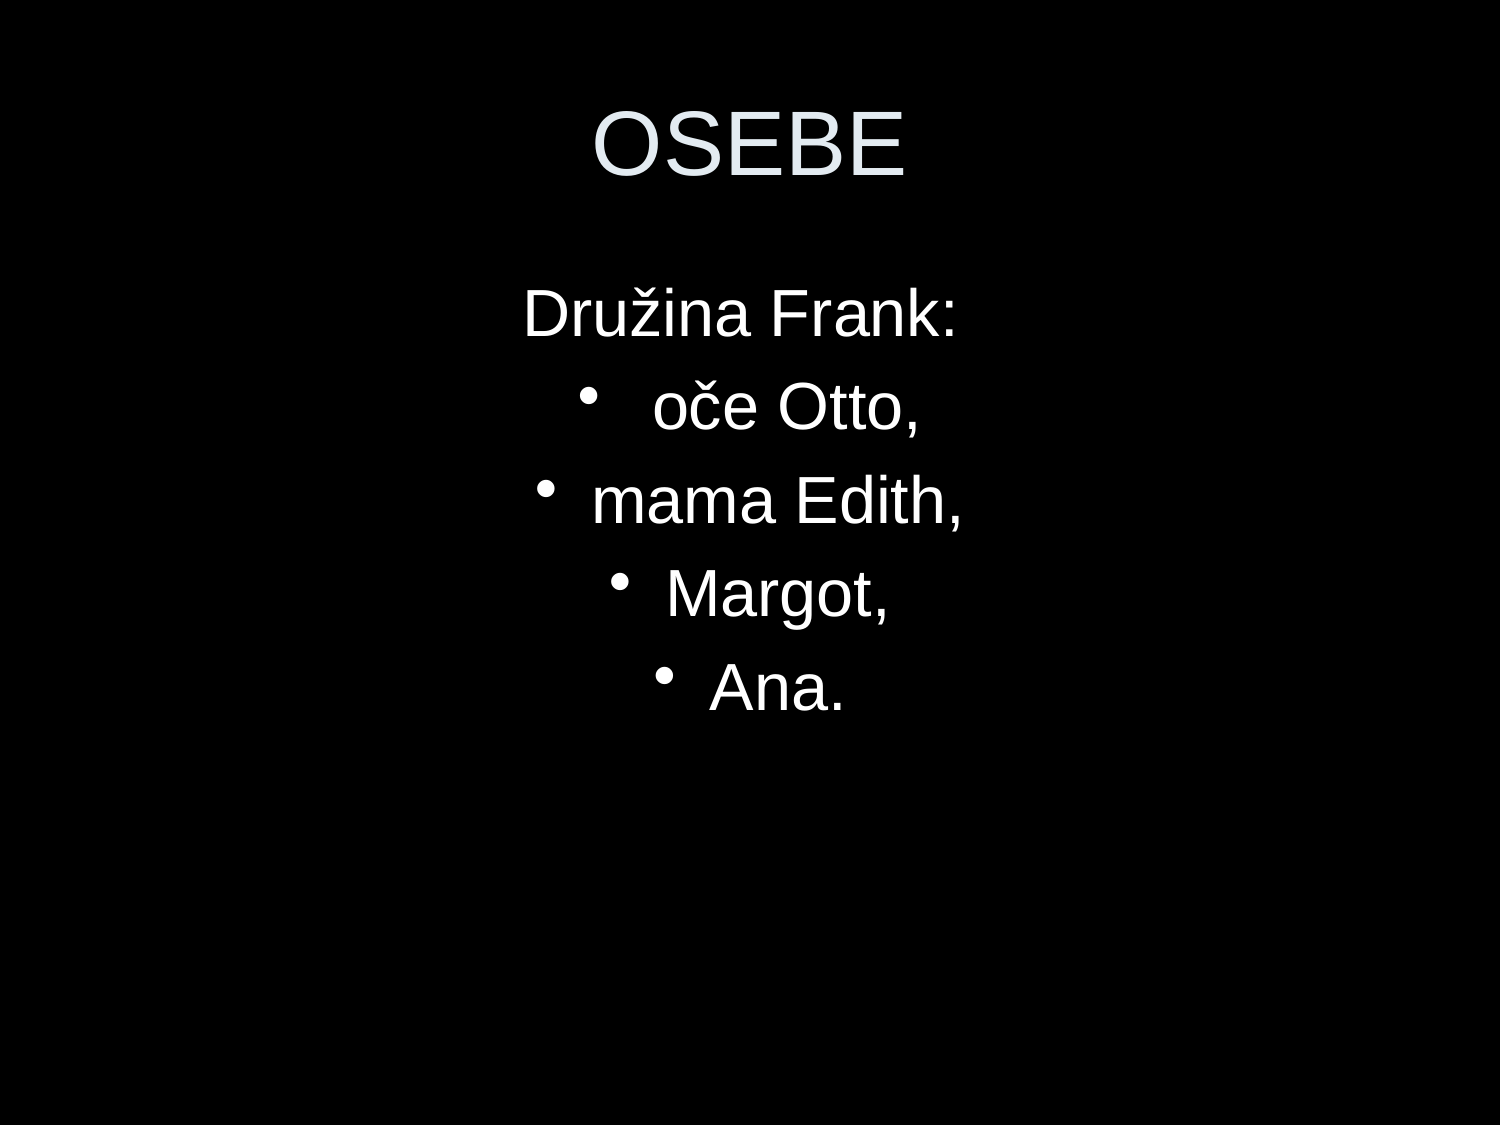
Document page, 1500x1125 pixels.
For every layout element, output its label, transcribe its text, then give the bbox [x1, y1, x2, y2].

list Družina Frank: oče Otto, mama Edith, Margot, Ana. [75, 262, 1425, 1005]
title OSEBE [75, 45, 1425, 233]
